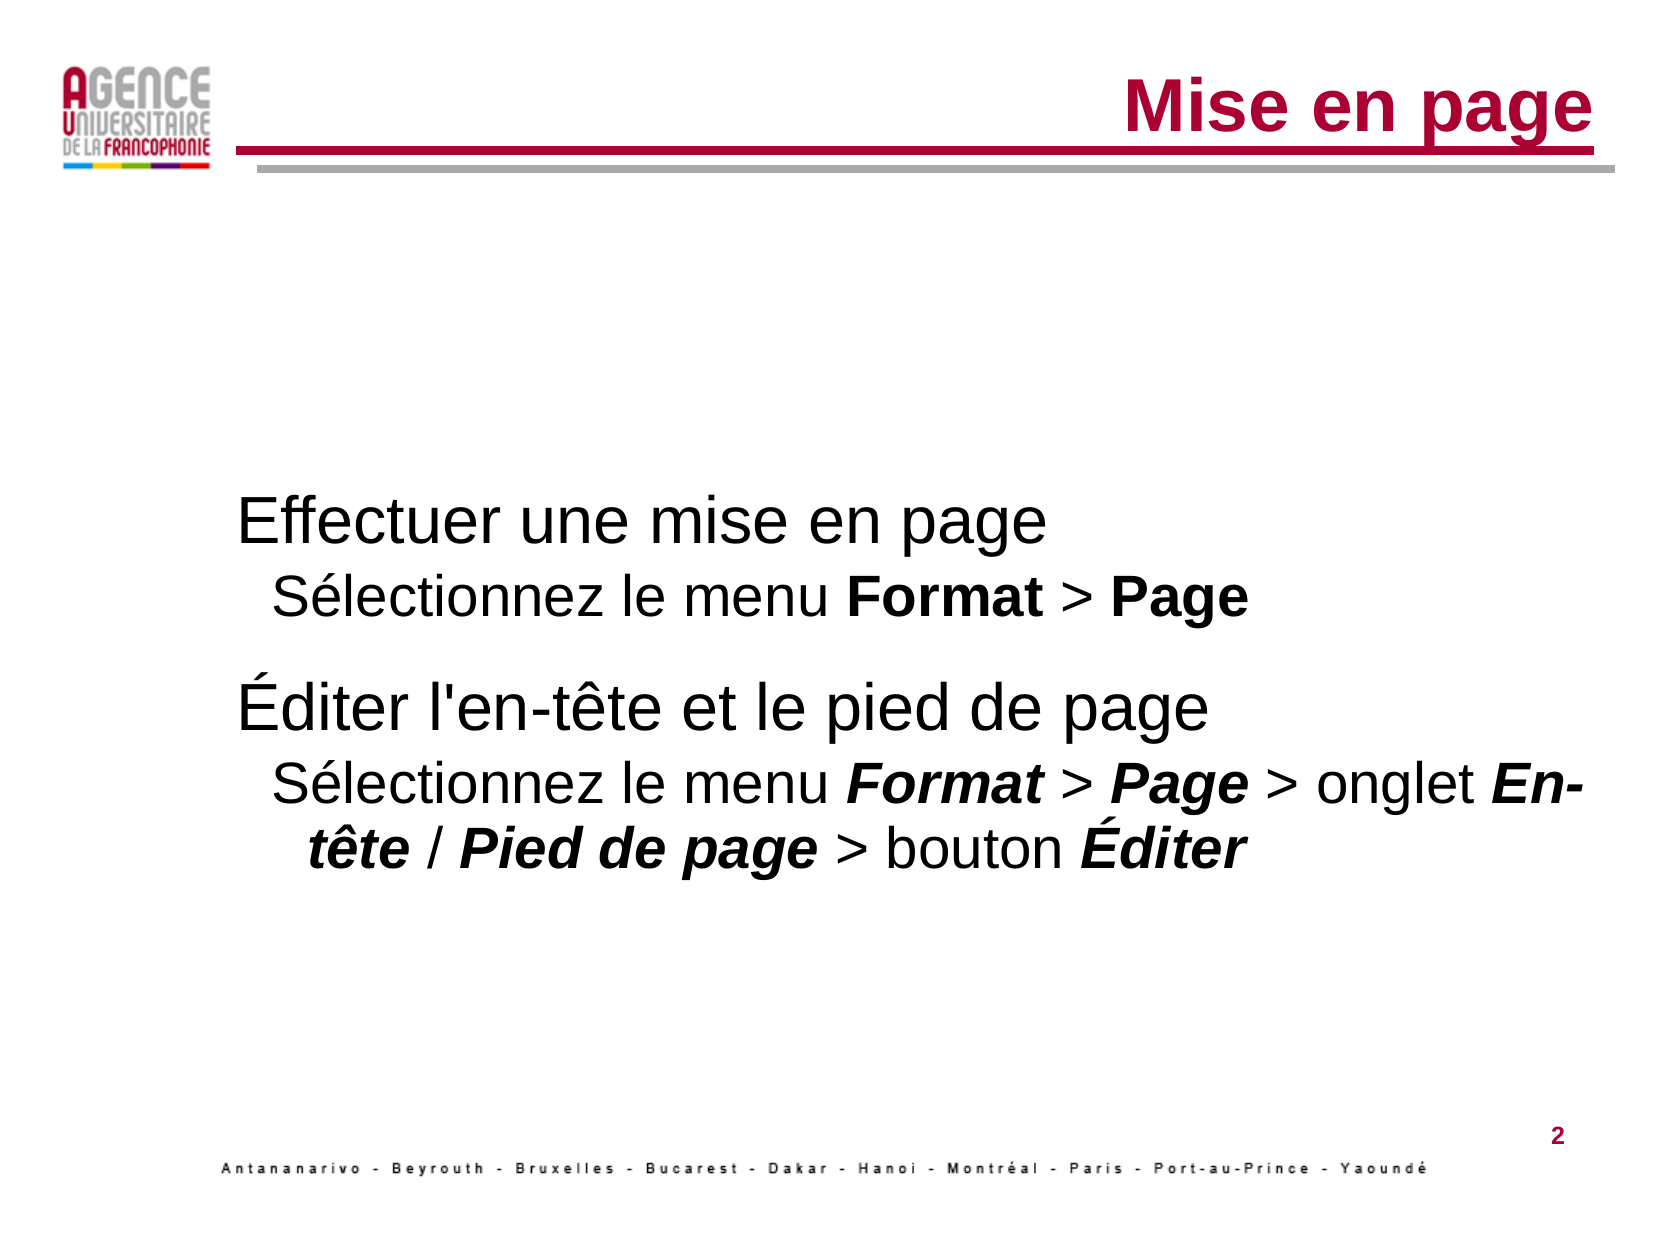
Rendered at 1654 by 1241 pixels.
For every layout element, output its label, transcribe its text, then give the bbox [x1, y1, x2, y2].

picture [29, 29, 1625, 1241]
subtitle Effectuer une mise en page Sélectionnez le menu Format > Page Éditer l'en-tête et le pied de page Sélectionnez le menu Format > Page > onglet En-tête / Pied de page > bouton Éditer [236, 241, 1595, 1123]
title Mise en page [236, 59, 1595, 151]
